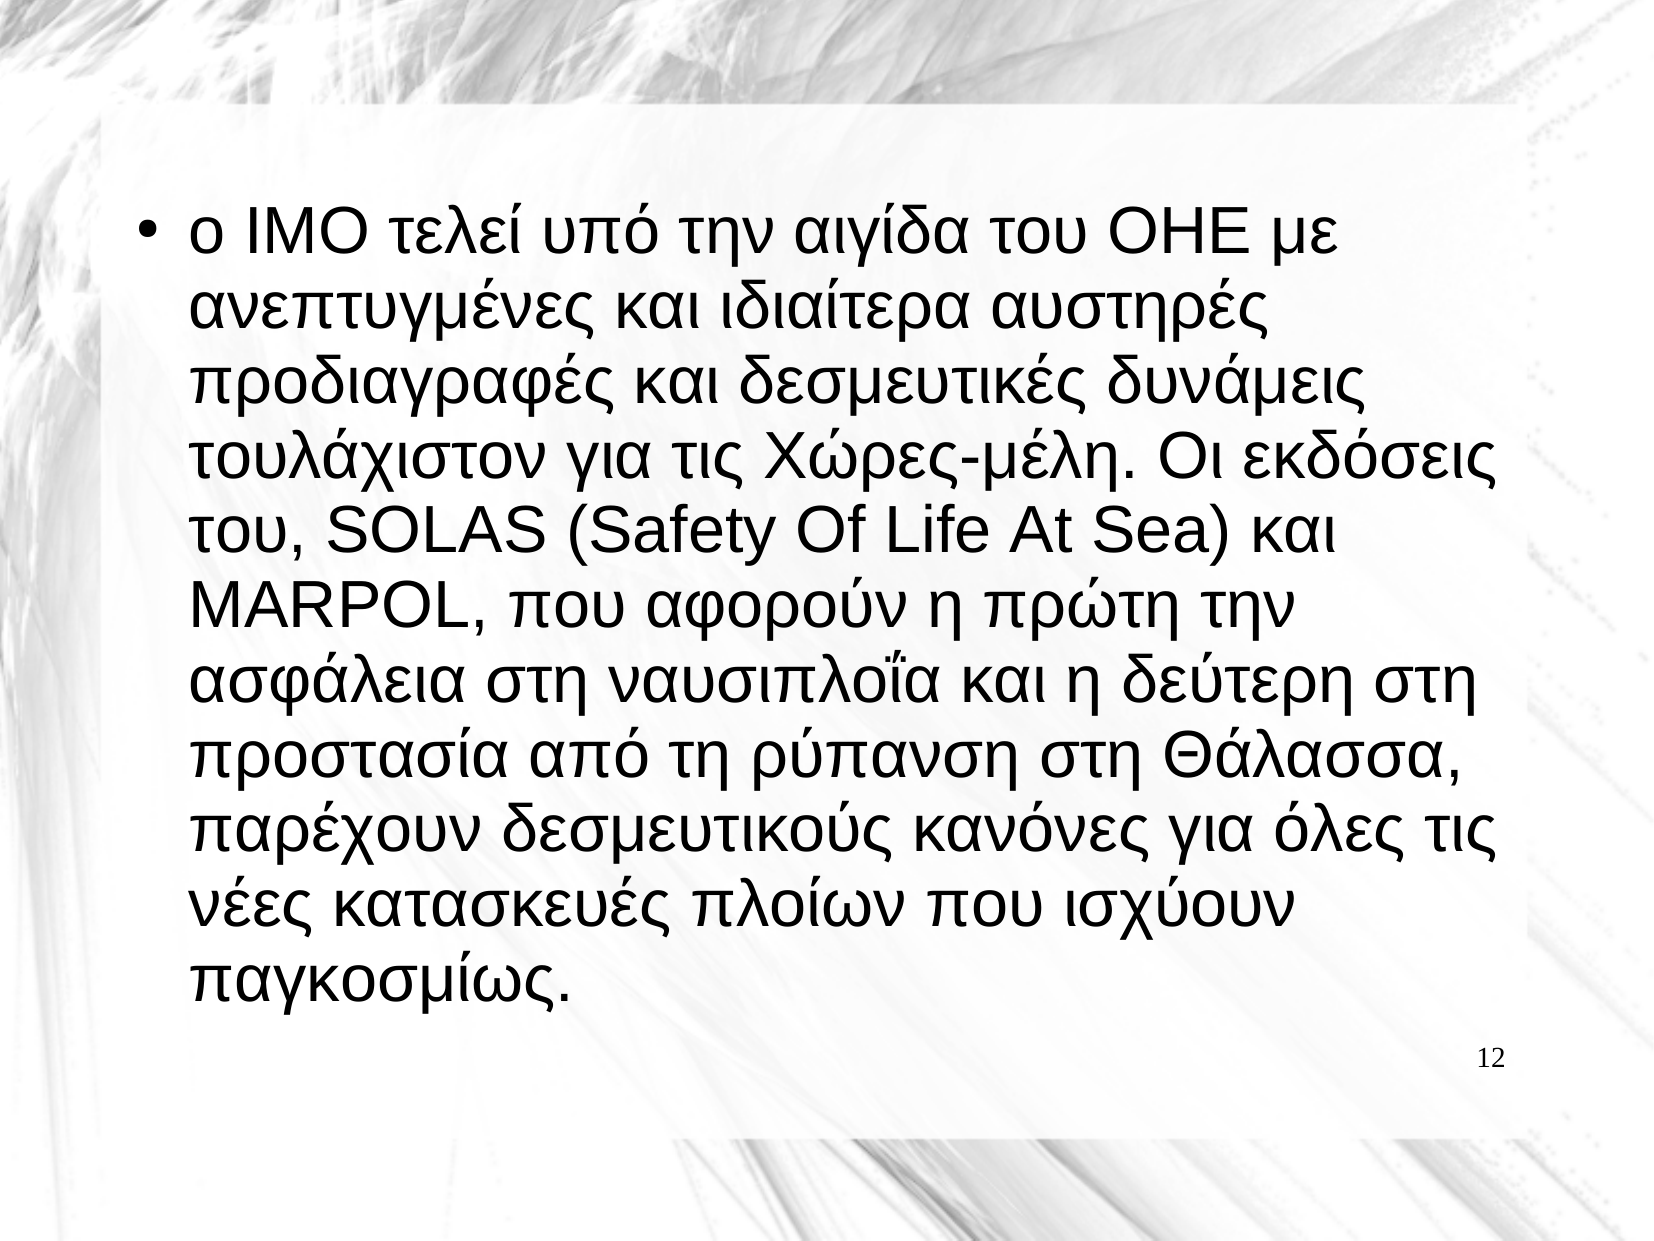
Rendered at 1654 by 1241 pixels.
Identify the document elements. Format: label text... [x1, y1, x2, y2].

picture [0, 0, 1654, 1241]
list ο ΙΜΟ τελεί υπό την αιγίδα του ΟΗΕ με ανεπτυγμένες και ιδιαίτερα αυστηρές προδιαγραφές και δεσμευτικές δυνάμεις τουλάχιστον για τις Χώρες-μέλη. Οι εκδόσεις του, SOLAS (Safety Of Life At Sea) και MARPOL, που αφορούν η πρώτη την ασφάλεια στη ναυσιπλοΐα και η δεύτερη στη προστασία από τη ρύπανση στη Θάλασσα, παρέχουν δεσμευτικούς κανόνες για όλες τις νέες κατασκευές πλοίων που ισχύουν παγκοσμίως. [118, 193, 1571, 1016]
